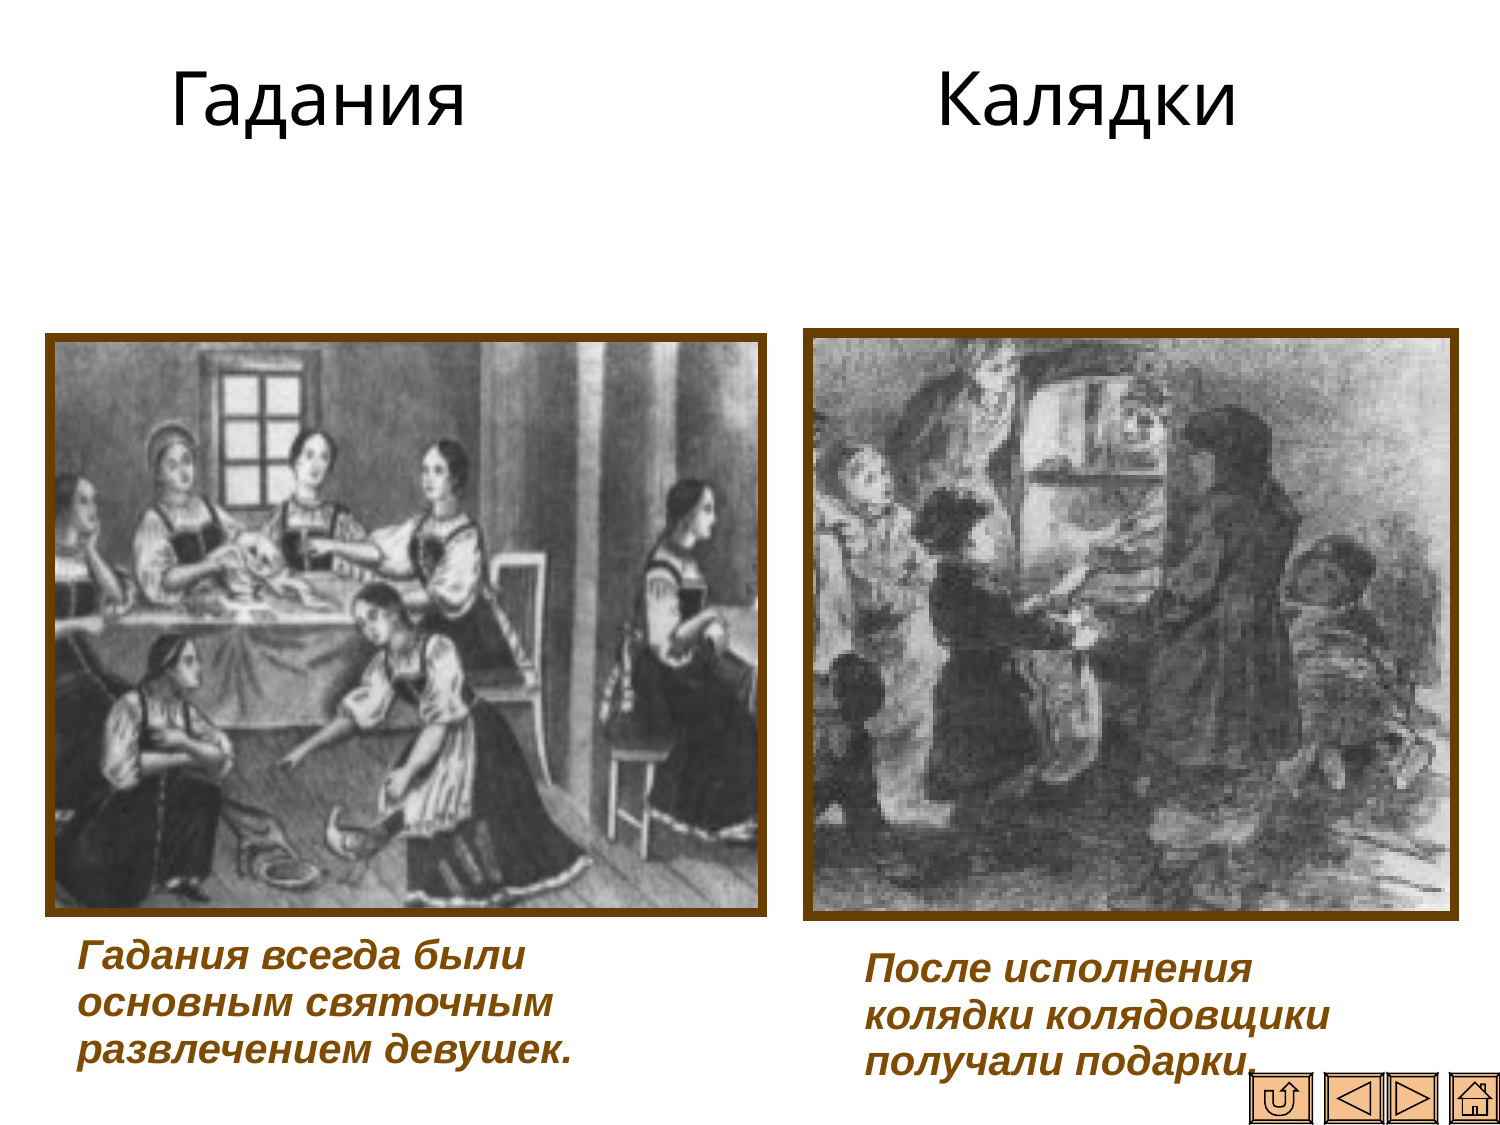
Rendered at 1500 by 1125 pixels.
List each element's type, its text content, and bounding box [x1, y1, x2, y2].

picture [55, 342, 758, 908]
text_box [1449, 1073, 1500, 1124]
text_box Калядки [849, 37, 1325, 313]
picture [812, 337, 1450, 912]
text_box Гадания [75, 37, 563, 288]
text_box [1387, 1073, 1438, 1124]
text_box После исполнения колядки колядовщики получали подарки. [849, 937, 1438, 1092]
text_box [1324, 1073, 1384, 1124]
text_box Гадания всегда были основным святочным развлечением девушек. [62, 924, 763, 1080]
text_box [1249, 1073, 1313, 1124]
